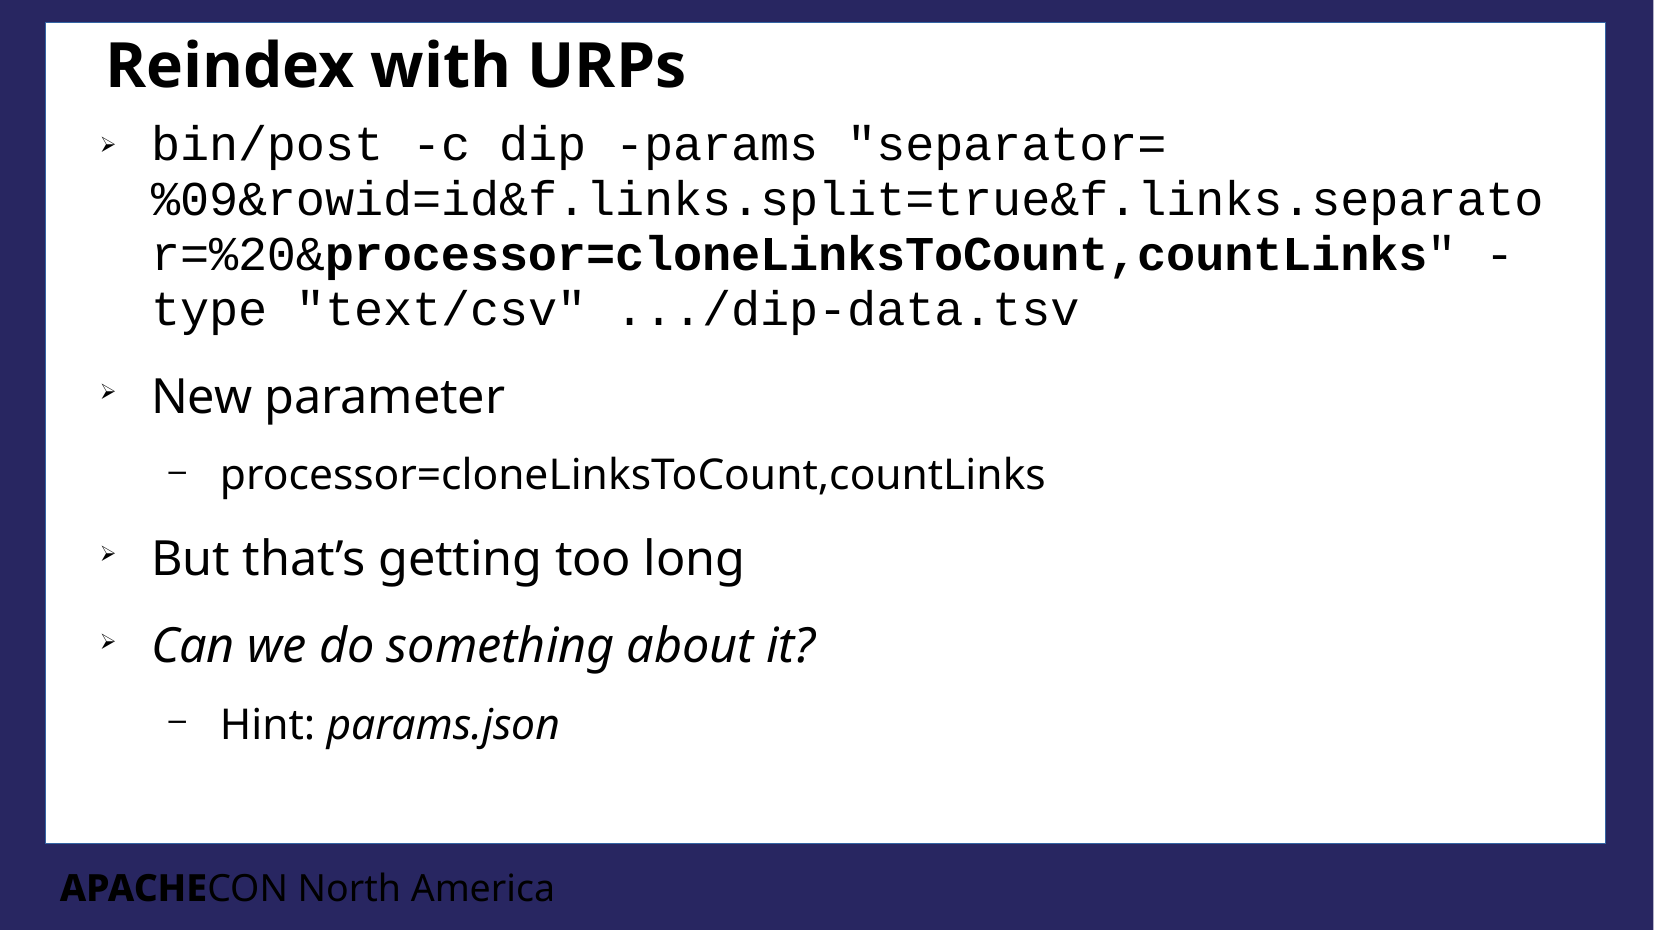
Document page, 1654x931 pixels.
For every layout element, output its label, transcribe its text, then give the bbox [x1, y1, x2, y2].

title Reindex with URPs [105, 25, 1546, 102]
list bin/post -c dip -params "separator=%09&rowid=id&f.links.split=true&f.links.separator=%20&processor=cloneLinksToCount,countLinks" -type "text/csv" .../dip-data.tsv New parameter processor=cloneLinksToCount,countLinks But that’s getting too long Can we do something about it? Hint: params.json [82, 120, 1571, 757]
